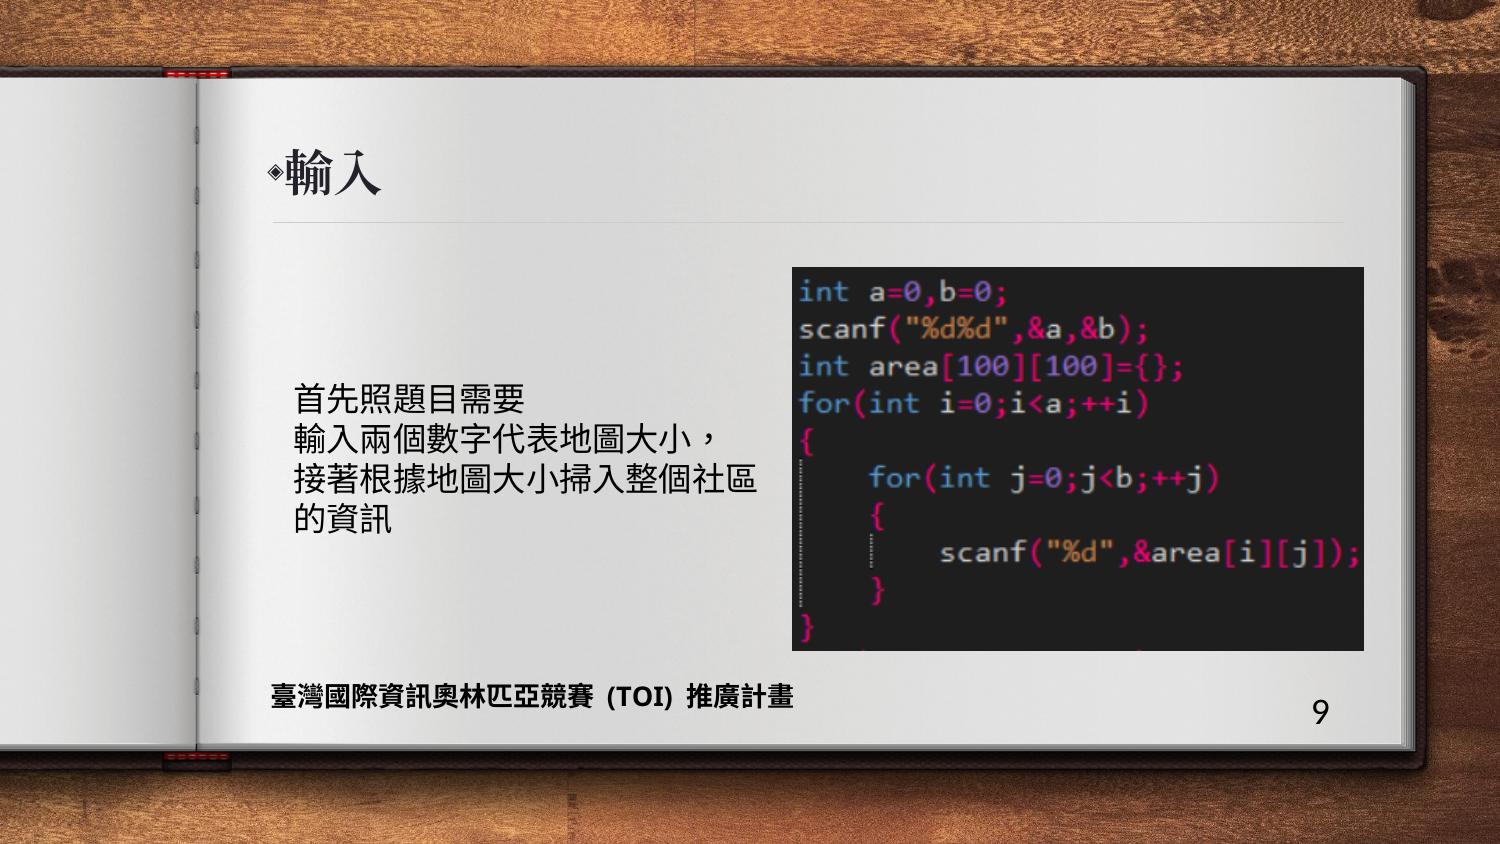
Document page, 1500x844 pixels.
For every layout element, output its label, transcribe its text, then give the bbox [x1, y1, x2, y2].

picture [792, 267, 1364, 651]
text_box 首先照題目需要 輸入兩個數字代表地圖大小， 接著根據地圖大小掃入整個社區 的資訊 [278, 370, 792, 548]
text_box [1295, 672, 1386, 737]
list 輸入 [252, 126, 1194, 216]
